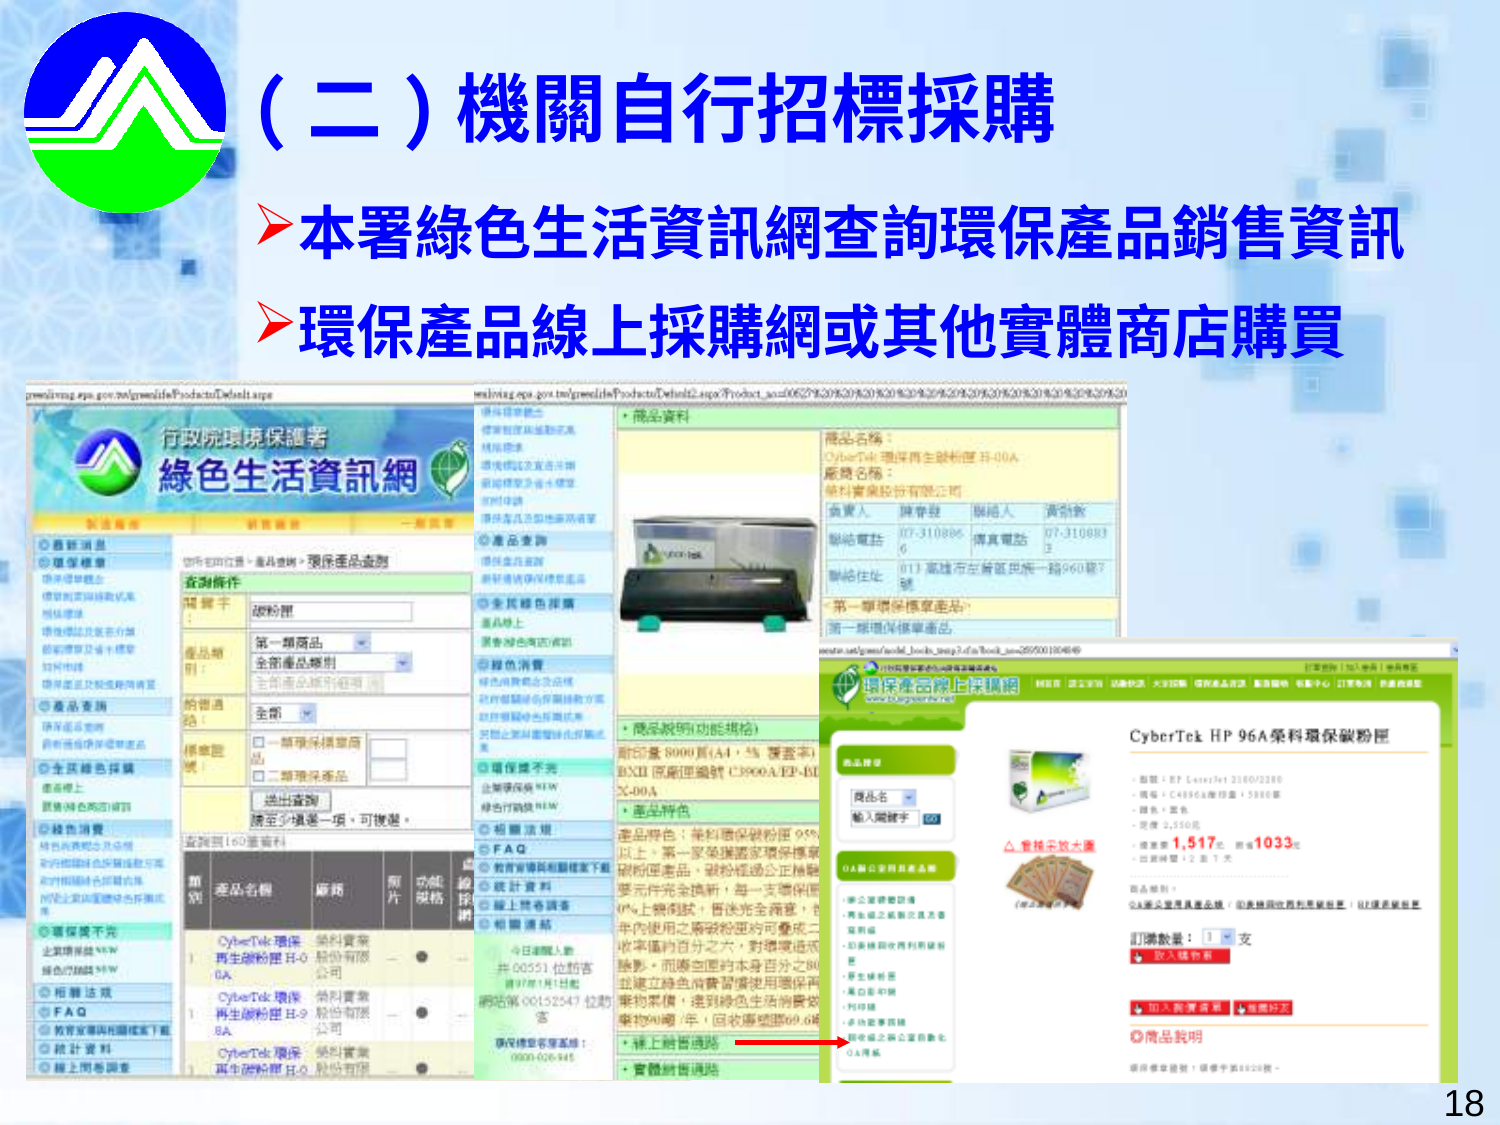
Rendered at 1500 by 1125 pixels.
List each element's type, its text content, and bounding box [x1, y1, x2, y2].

title (二)機關自行招標採購 [237, 49, 1391, 163]
text_box 本署綠色生活資訊網查詢環保產品銷售資訊 環保產品線上採購網或其他實體商店購買 [237, 174, 1426, 373]
picture [0, 0, 1500, 1125]
